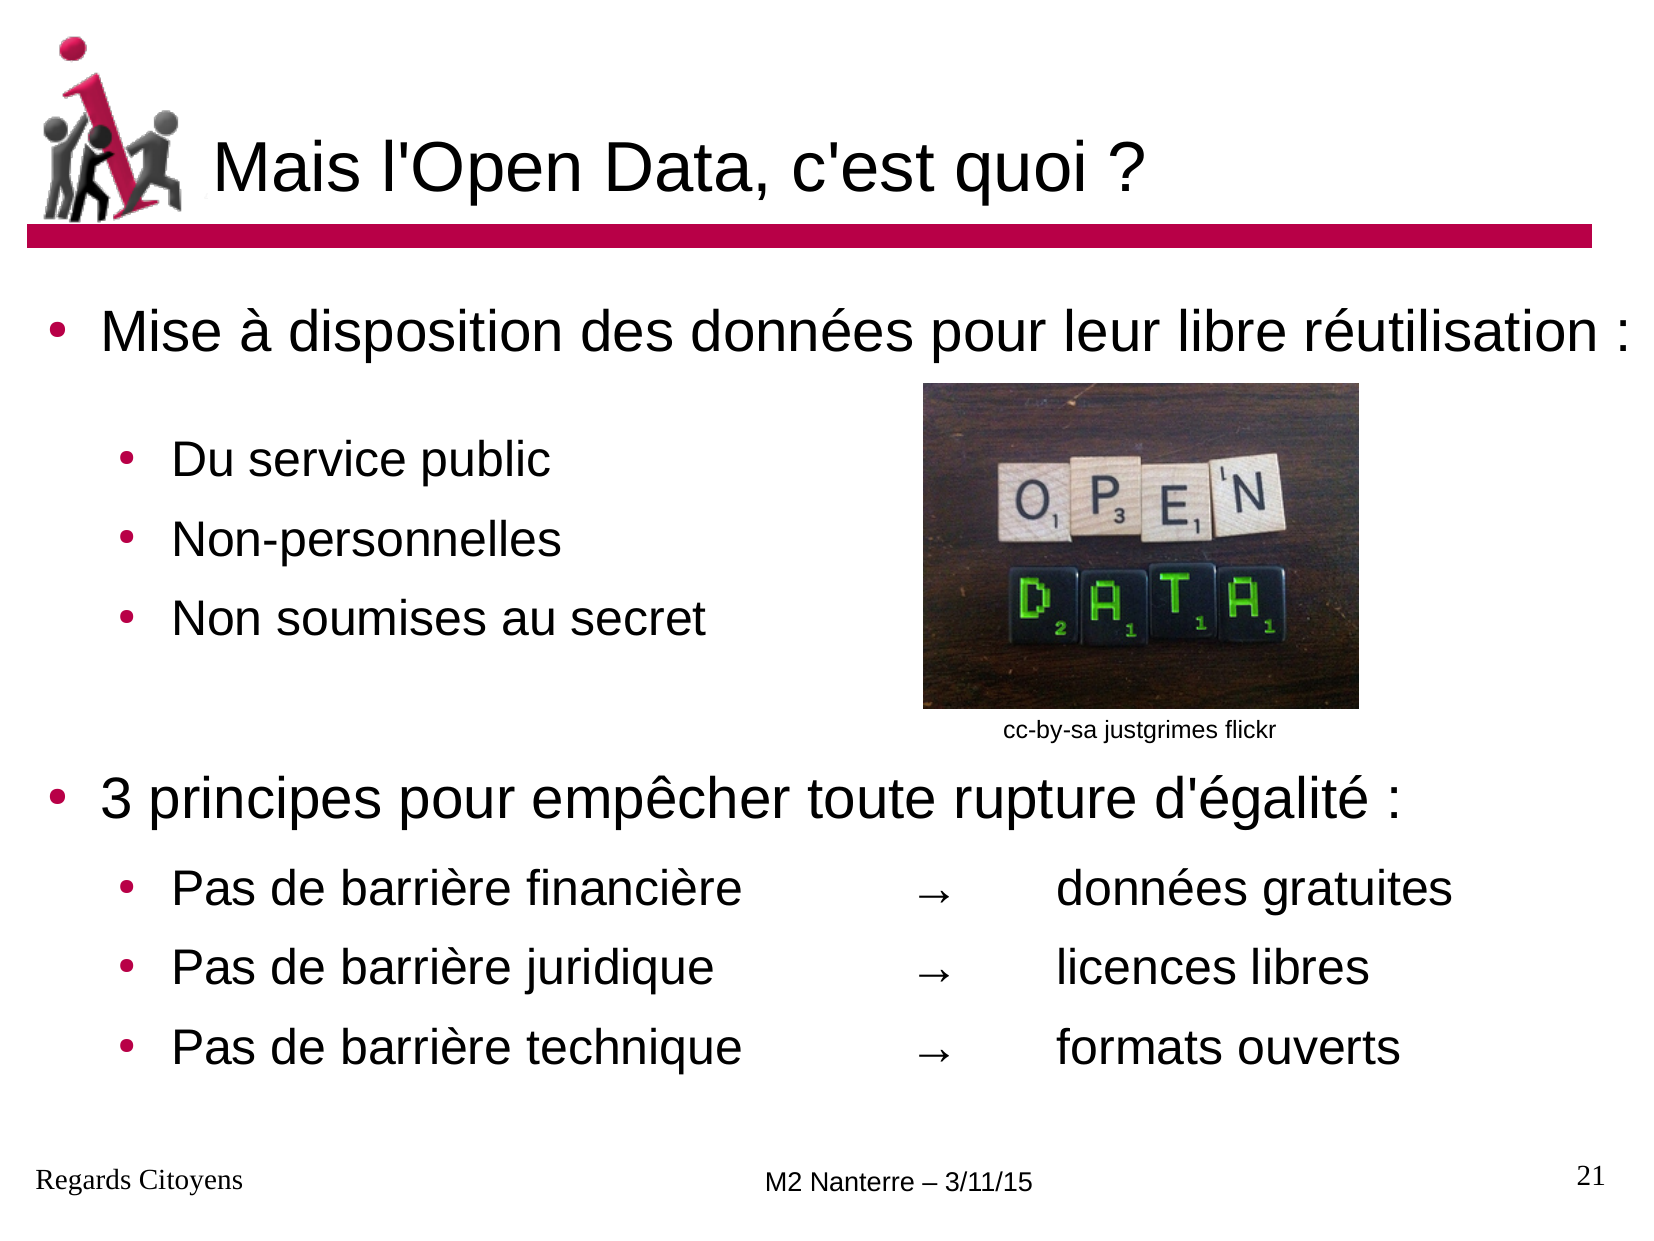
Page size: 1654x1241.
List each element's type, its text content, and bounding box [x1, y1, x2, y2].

picture [27, 31, 208, 224]
list Mise à disposition des données pour leur libre réutilisation : Du service public Non-personnelles Non soumises au secret 3 principes pour empêcher toute rupture d'égalité : Pas de barrière financière → données gratuites Pas de barrière juridique → licences libres Pas de barrière technique → formats ouverts [29, 194, 1654, 1052]
picture [923, 383, 1359, 709]
text_box cc-by-sa justgrimes flickr [988, 708, 1345, 752]
title Mais l'Open Data, c'est quoi ? [212, 70, 1648, 264]
